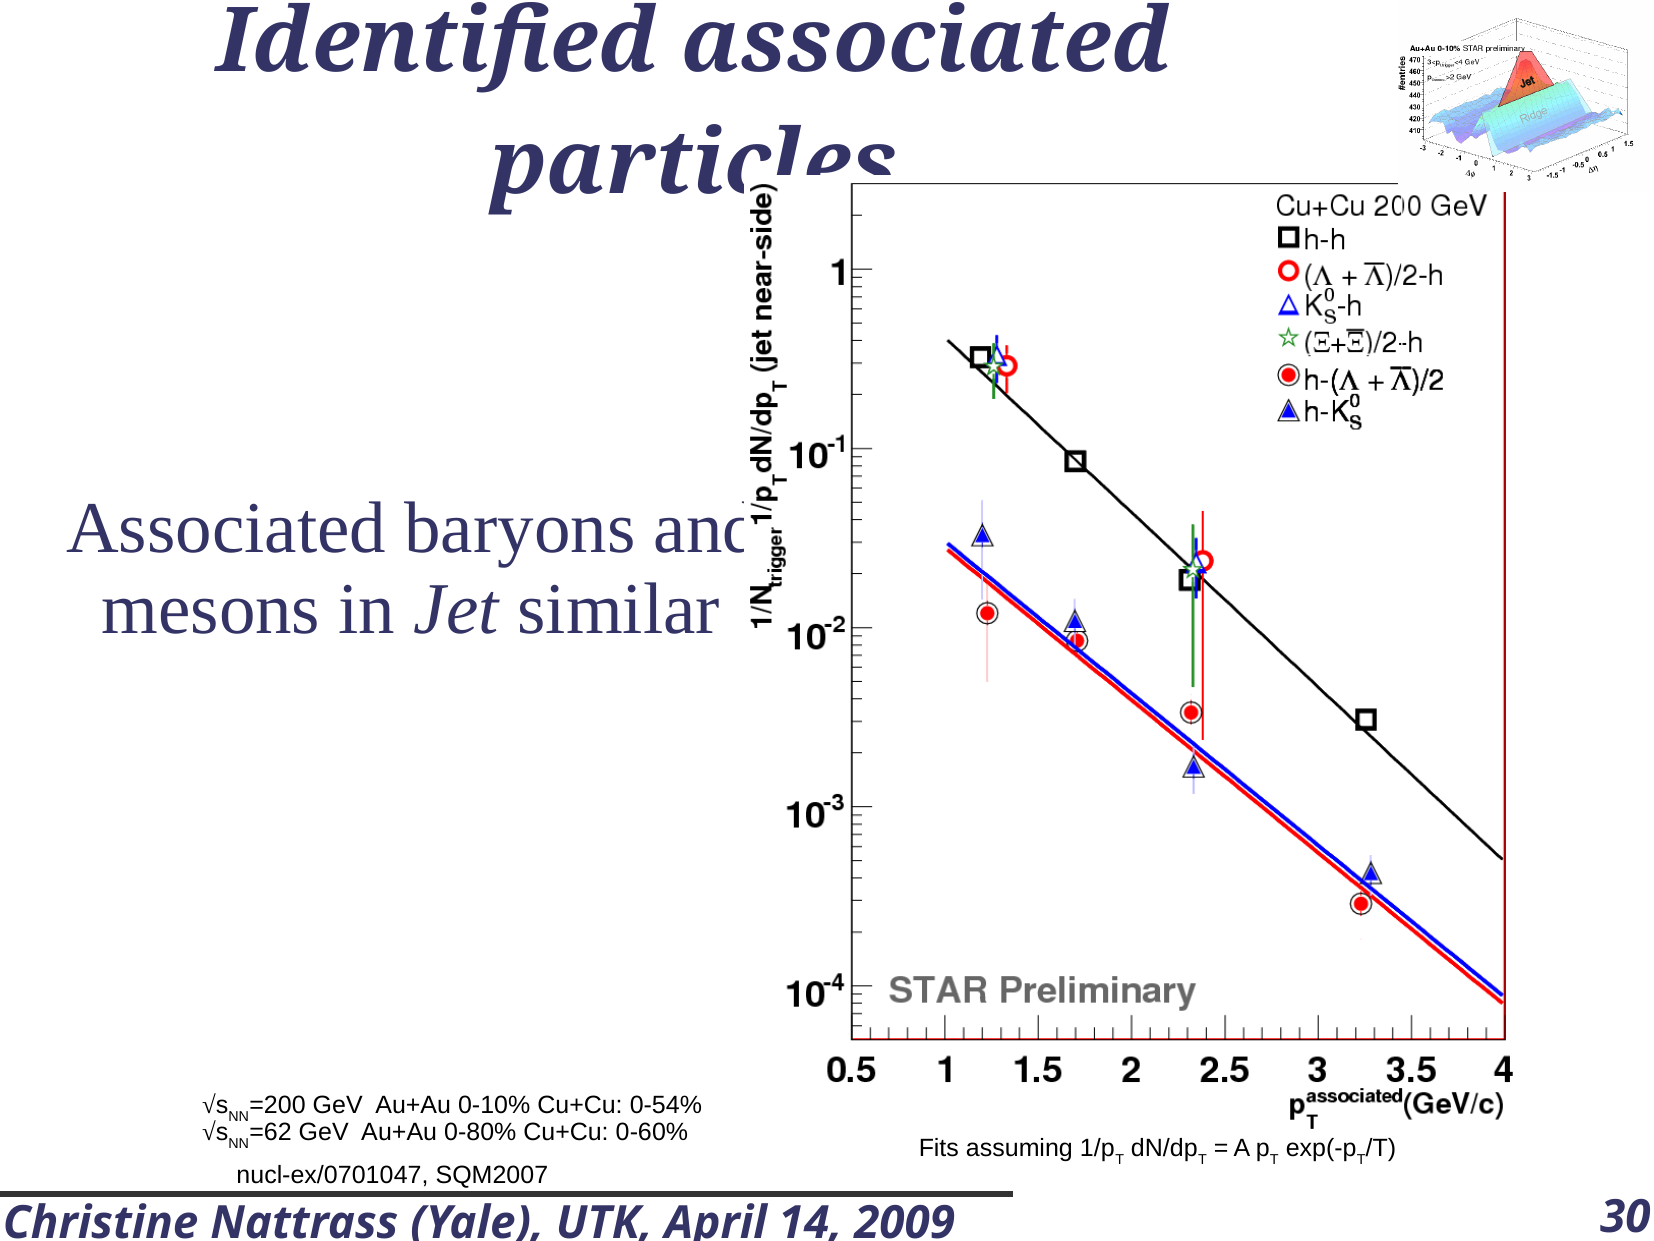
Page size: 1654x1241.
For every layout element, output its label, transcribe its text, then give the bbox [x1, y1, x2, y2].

text_box nucl-ex/0701047, SQM2007 [221, 1171, 833, 1238]
list Associated baryons and mesons in Jet similar [31, 487, 744, 903]
title Identified associated particles [0, 30, 1389, 165]
picture [744, 0, 1654, 1136]
text_box Fits assuming 1/pT dN/dpT = A pT exp(-pT/T)‏ [904, 1126, 1542, 1241]
text_box √sNN=200 GeV Au+Au 0-10% Cu+Cu: 0-54% √sNN=62 GeV Au+Au 0-80% Cu+Cu: 0-60% [187, 1083, 1275, 1171]
